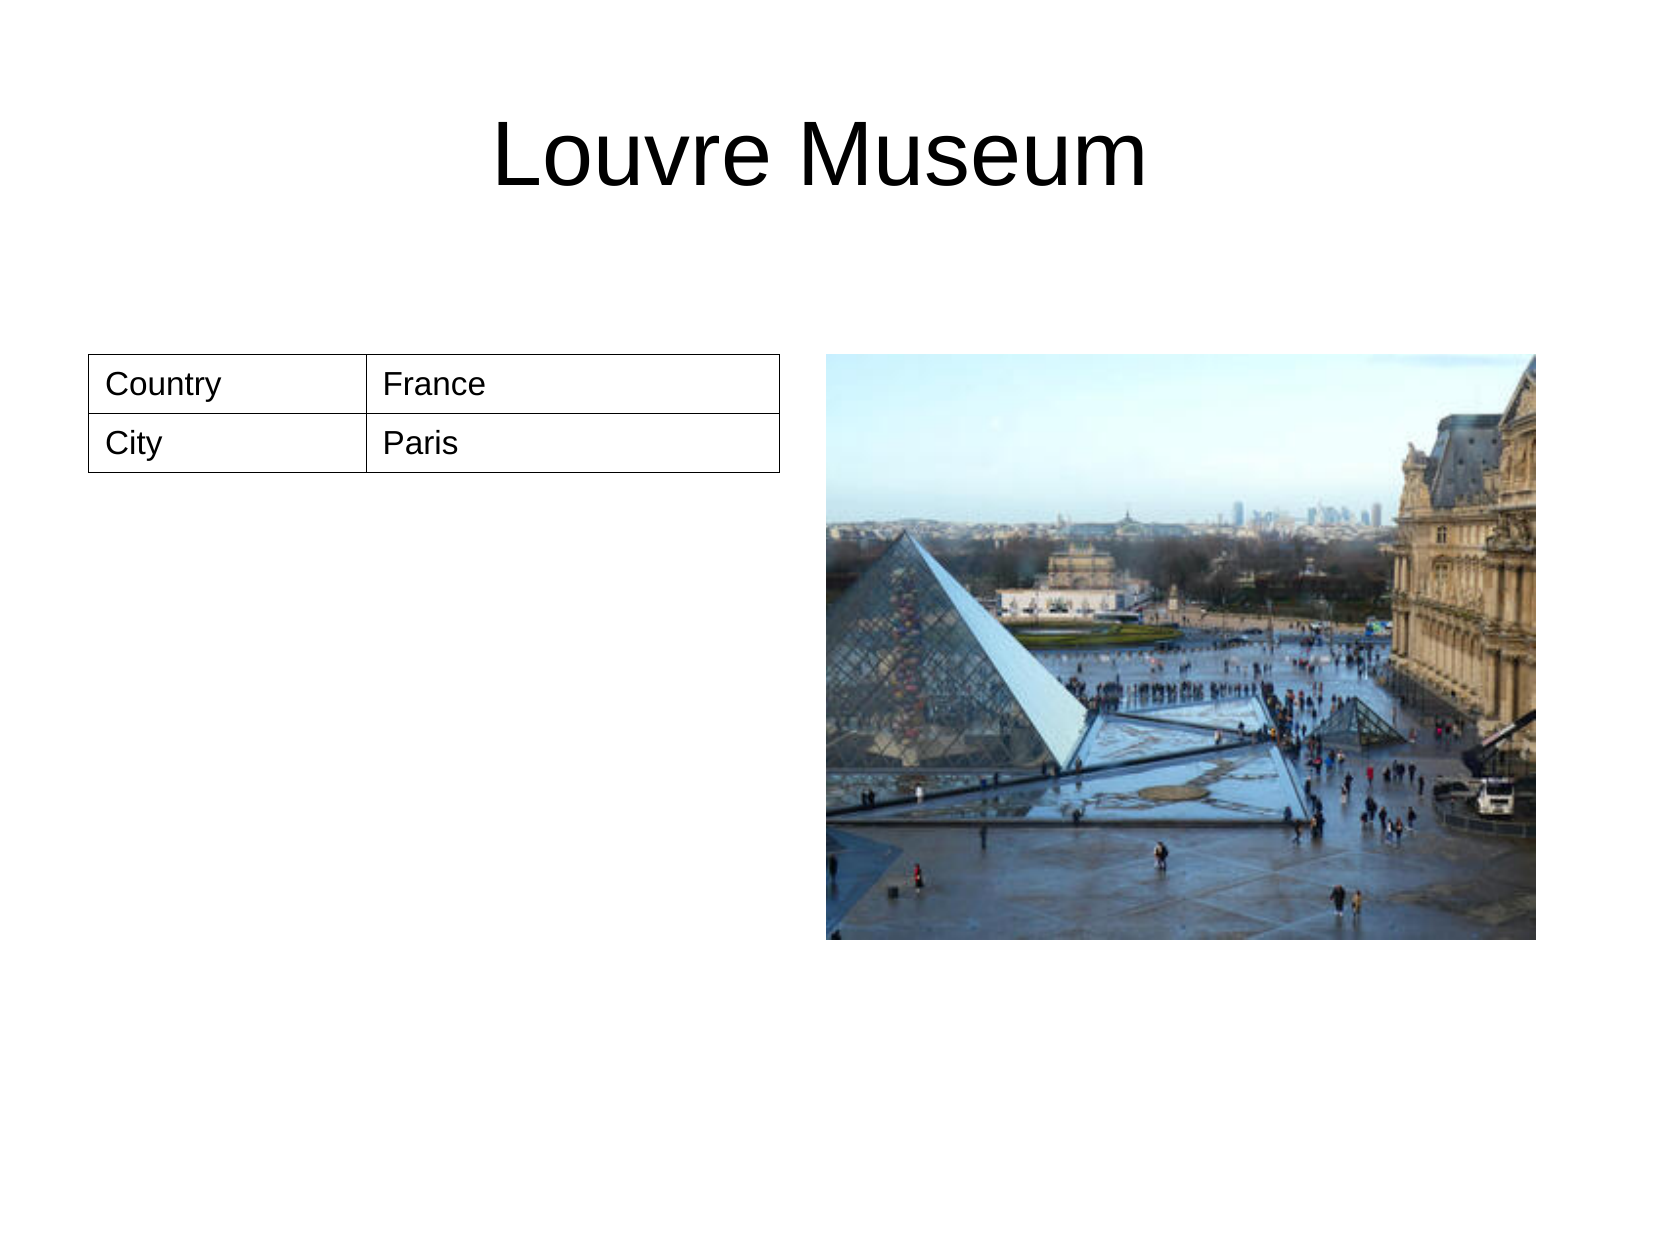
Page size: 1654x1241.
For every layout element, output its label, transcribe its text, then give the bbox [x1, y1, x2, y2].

picture [826, 354, 1536, 940]
text_box Paris [366, 413, 780, 473]
text_box France [366, 354, 780, 413]
text_box Country [88, 354, 366, 413]
text_box City [88, 413, 366, 473]
title Louvre Museum [82, 50, 1560, 257]
